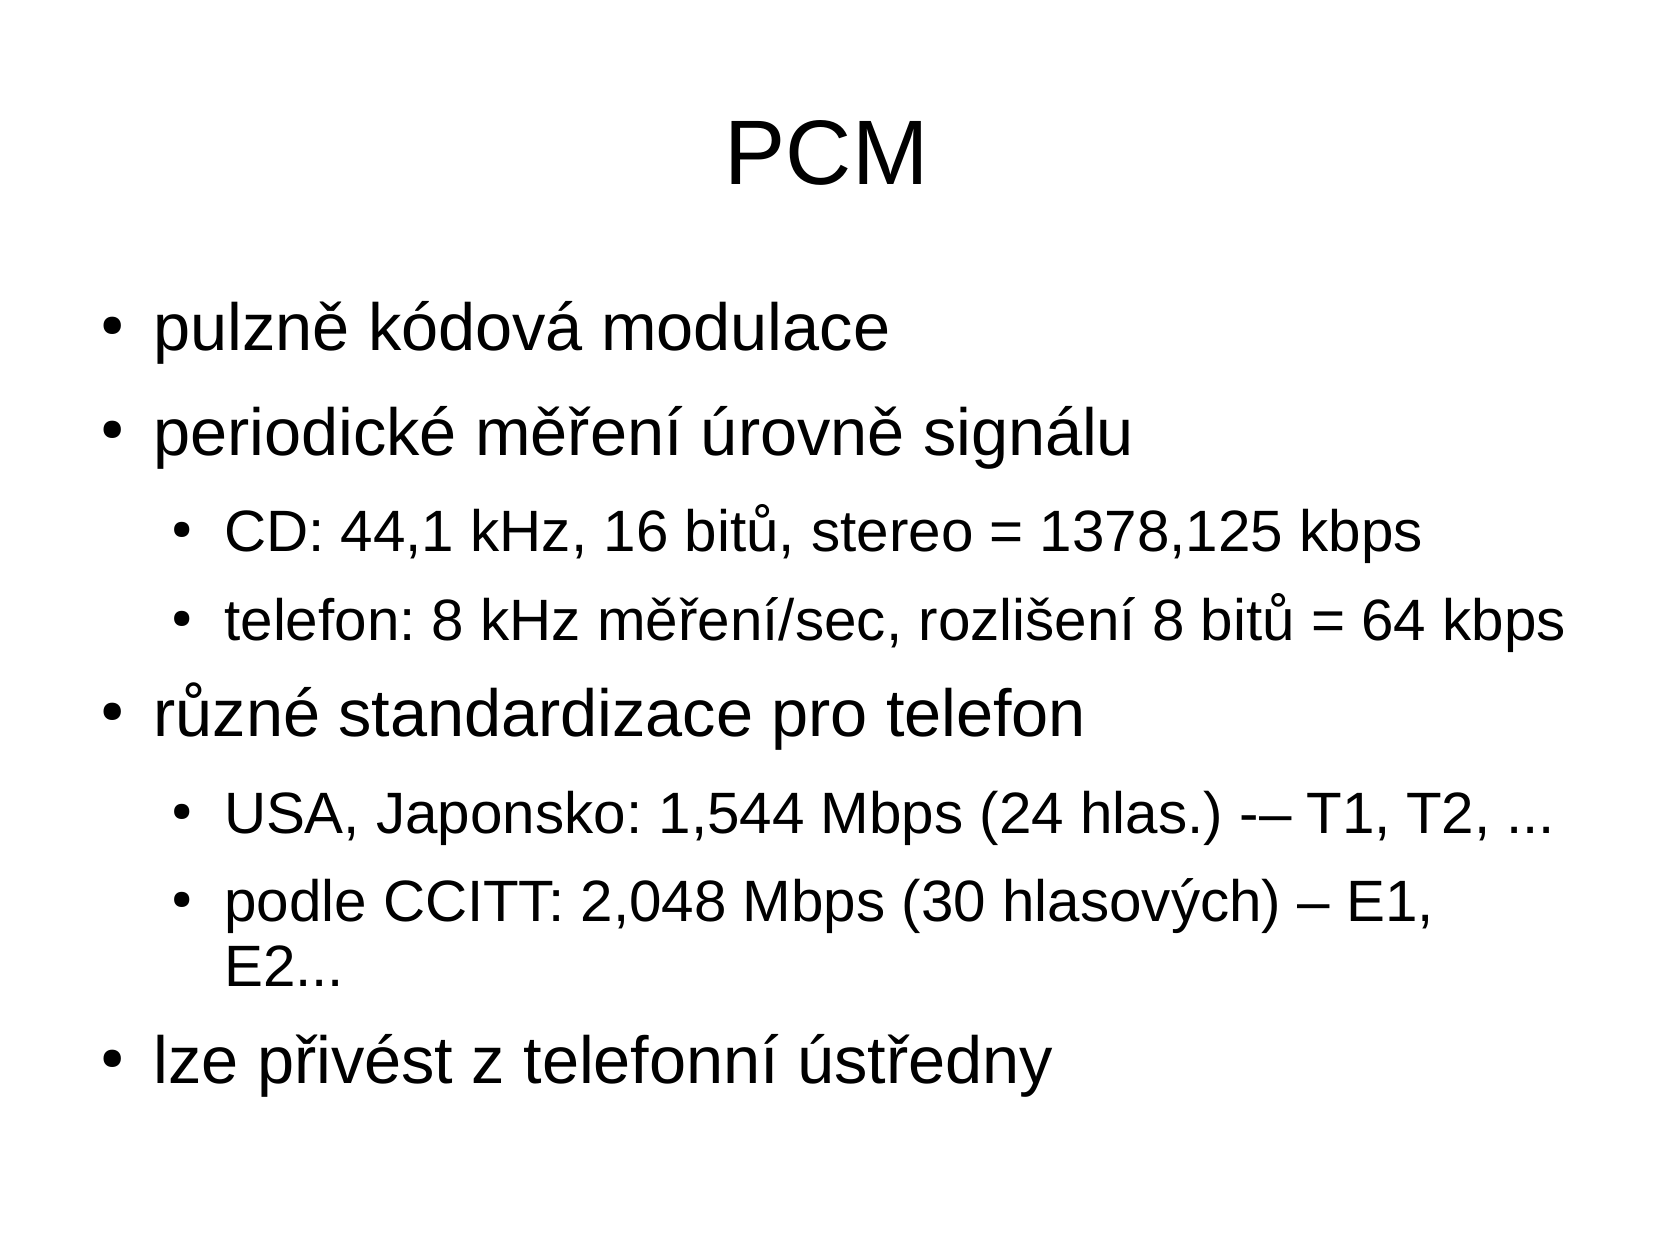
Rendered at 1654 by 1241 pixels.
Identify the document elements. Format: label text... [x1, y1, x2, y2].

list pulzně kódová modulace periodické měření úrovně signálu CD: 44,1 kHz, 16 bitů, stereo = 1378,125 kbps telefon: 8 kHz měření/sec, rozlišení 8 bitů = 64 kbps různé standardizace pro telefon USA, Japonsko: 1,544 Mbps (24 hlas.) -– T1, T2, ... podle CCITT: 2,048 Mbps (30 hlasových) – E1, E2... lze přivést z telefonní ústředny [82, 290, 1571, 1097]
title PCM [82, 56, 1571, 250]
